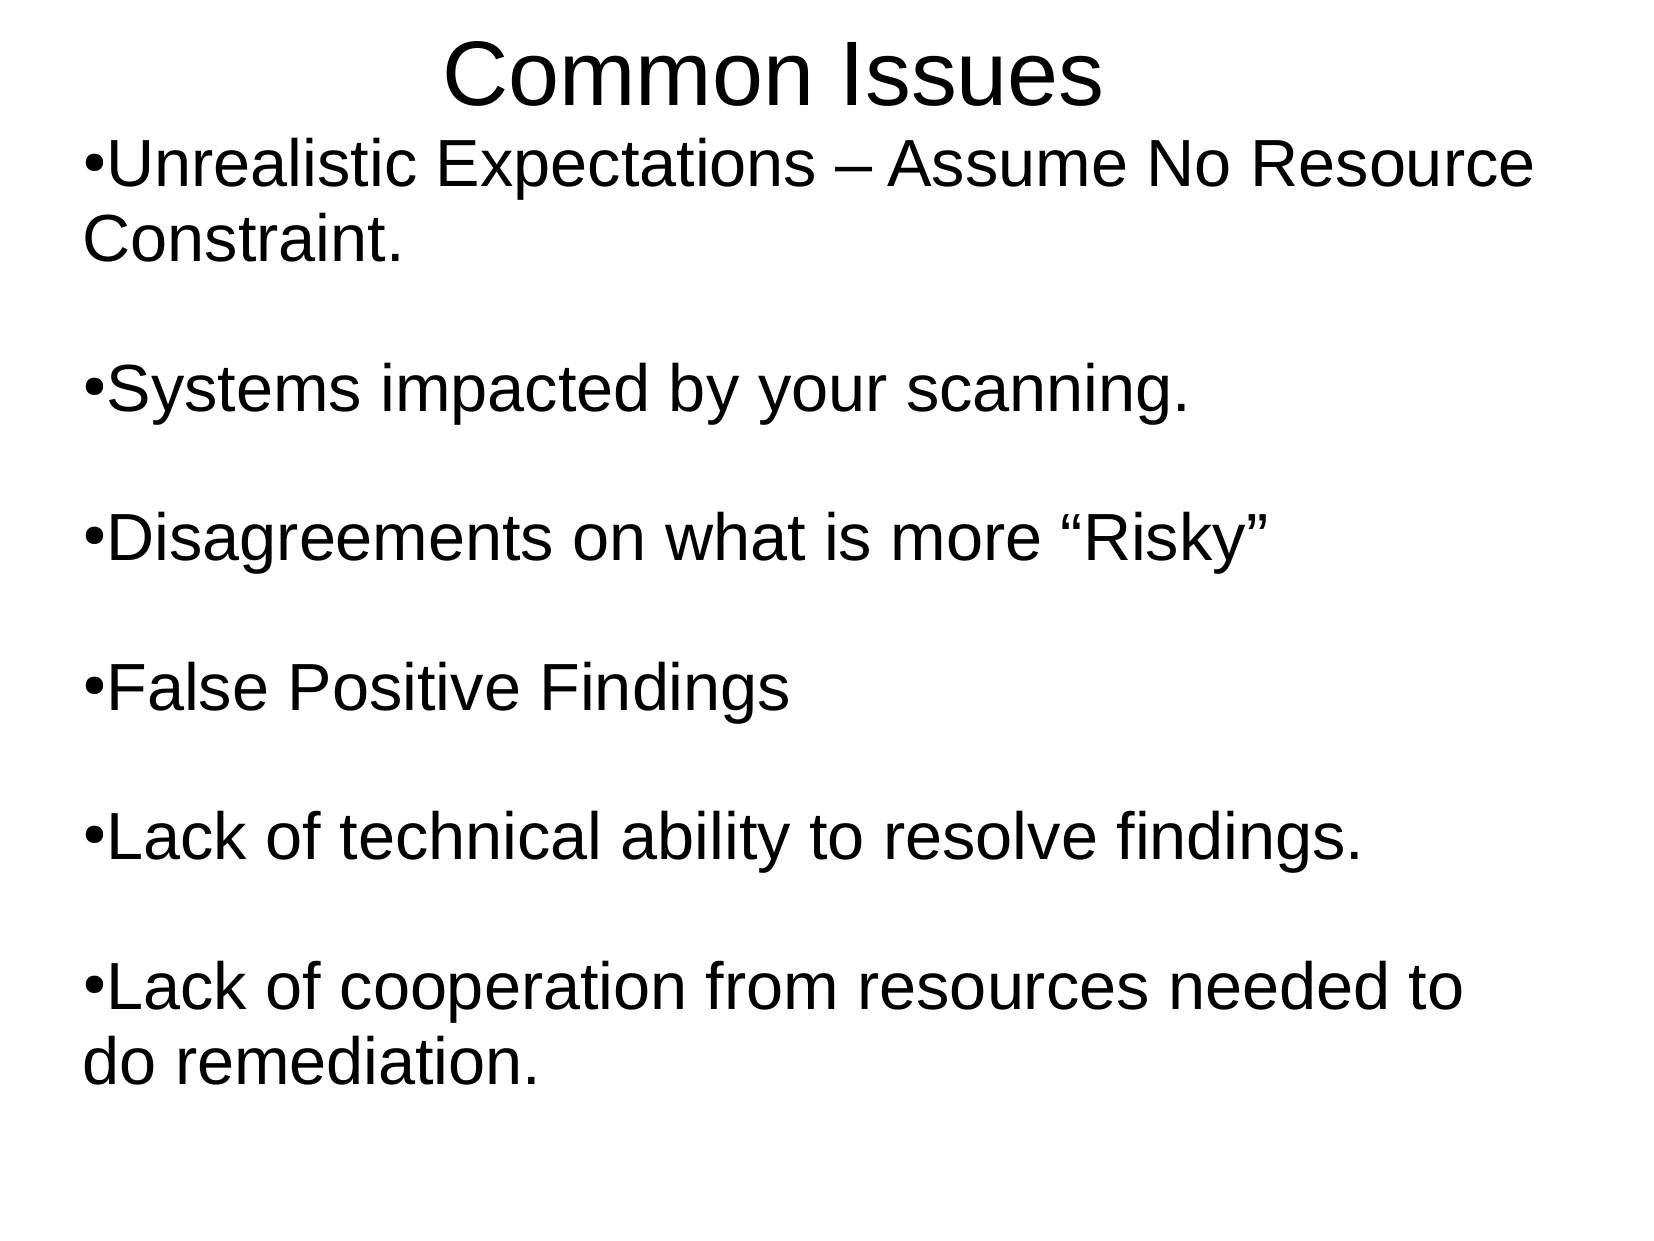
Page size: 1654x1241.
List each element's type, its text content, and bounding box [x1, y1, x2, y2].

title Common Issues [30, 0, 1519, 178]
subtitle Unrealistic Expectations – Assume No Resource Constraint. Systems impacted by your scanning. Disagreements on what is more “Risky” False Positive Findings Lack of technical ability to resolve findings. Lack of cooperation from resources needed to do remediation. [82, 126, 1538, 1174]
